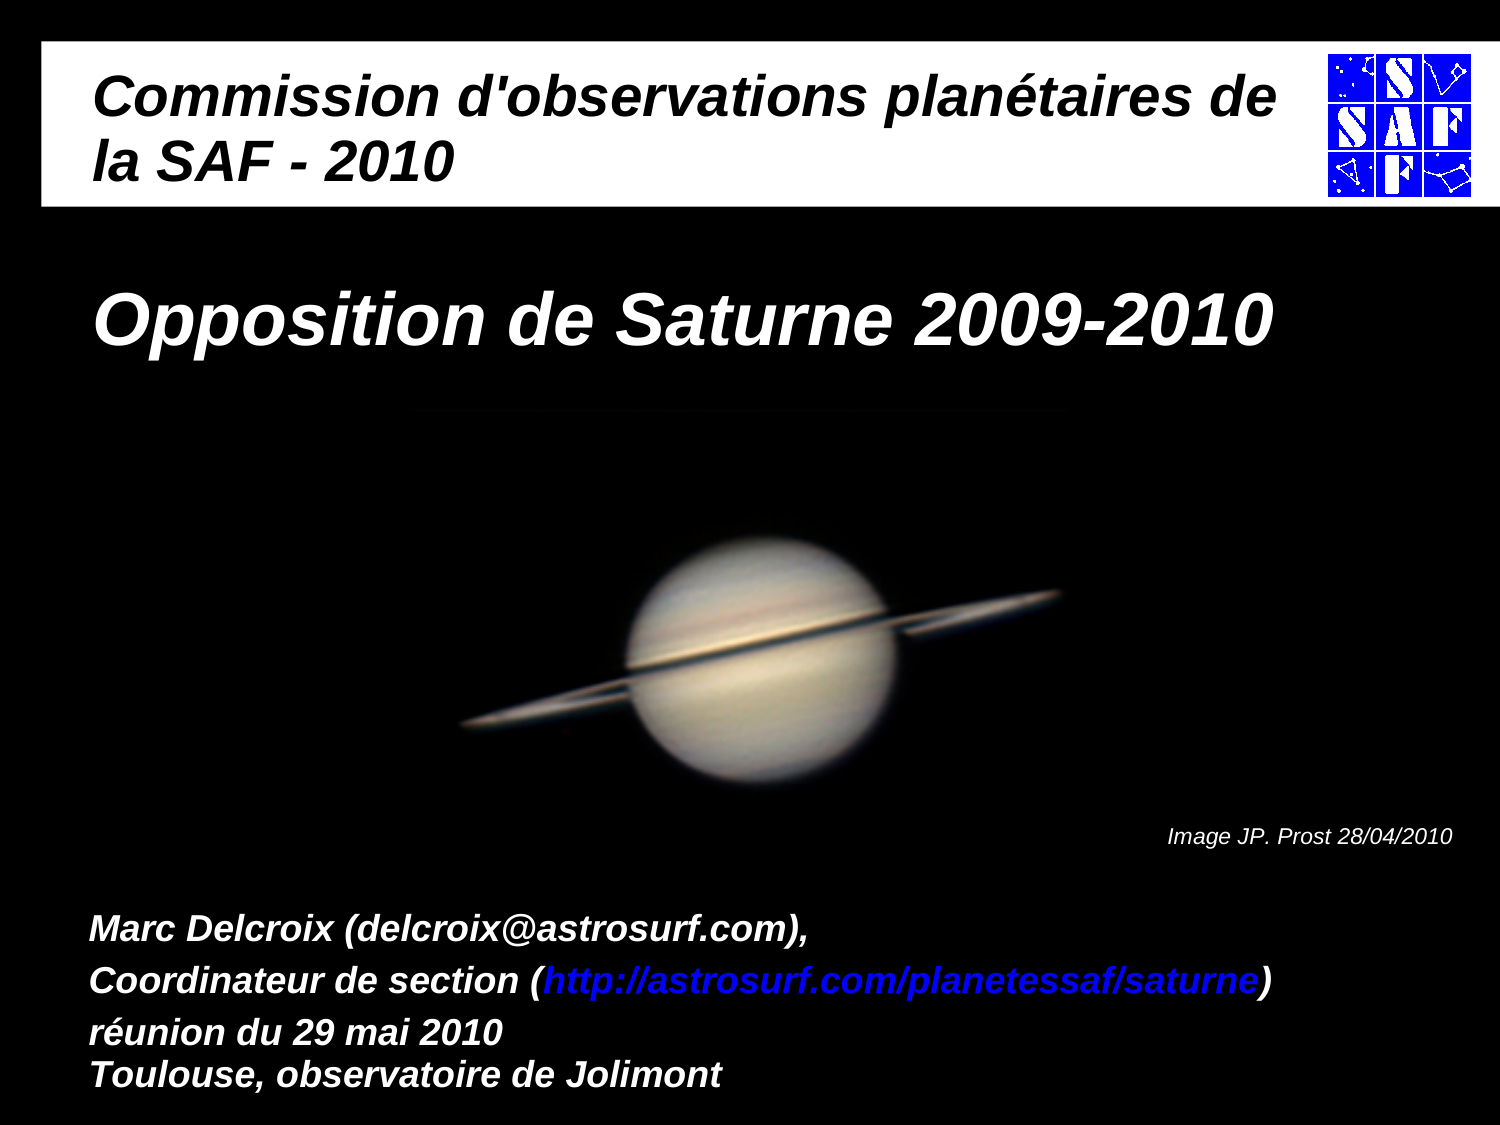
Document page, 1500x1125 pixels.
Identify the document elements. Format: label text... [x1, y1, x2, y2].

text_box [41, 41, 1500, 207]
picture [1328, 54, 1471, 197]
text_box Marc Delcroix (delcroix@astrosurf.com), Coordinateur de section (http://astrosurf.com/planetessaf/saturne) réunion du 29 mai 2010 Toulouse, observatoire de Jolimont [88, 844, 1433, 1093]
picture [409, 409, 1069, 810]
text_box Commission d'observations planétaires de la SAF - 2010 Opposition de Saturne 2009-2010 [92, 58, 1437, 568]
text_box Image JP. Prost 28/04/2010 [1152, 814, 1468, 857]
